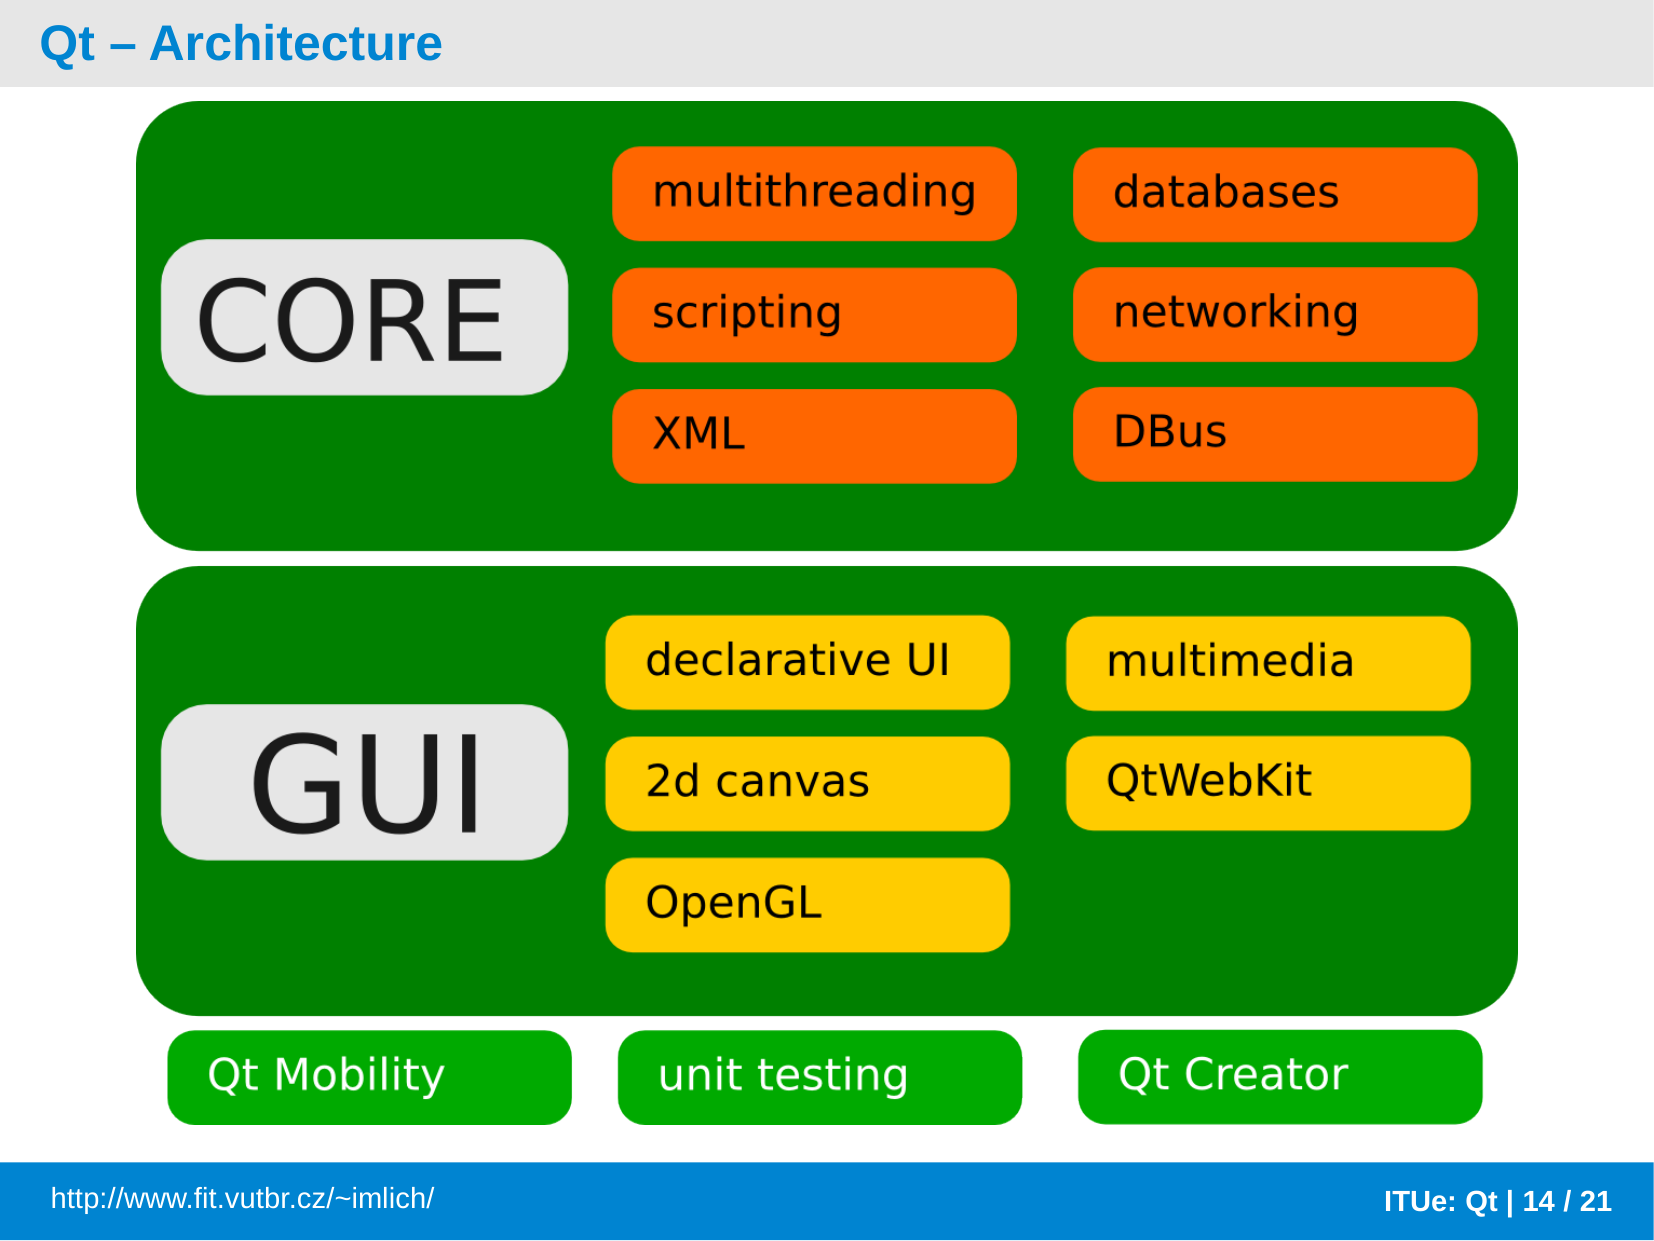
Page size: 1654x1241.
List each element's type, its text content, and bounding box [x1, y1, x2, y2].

picture [136, 101, 1518, 1126]
title Qt – Architecture [39, 5, 1615, 81]
